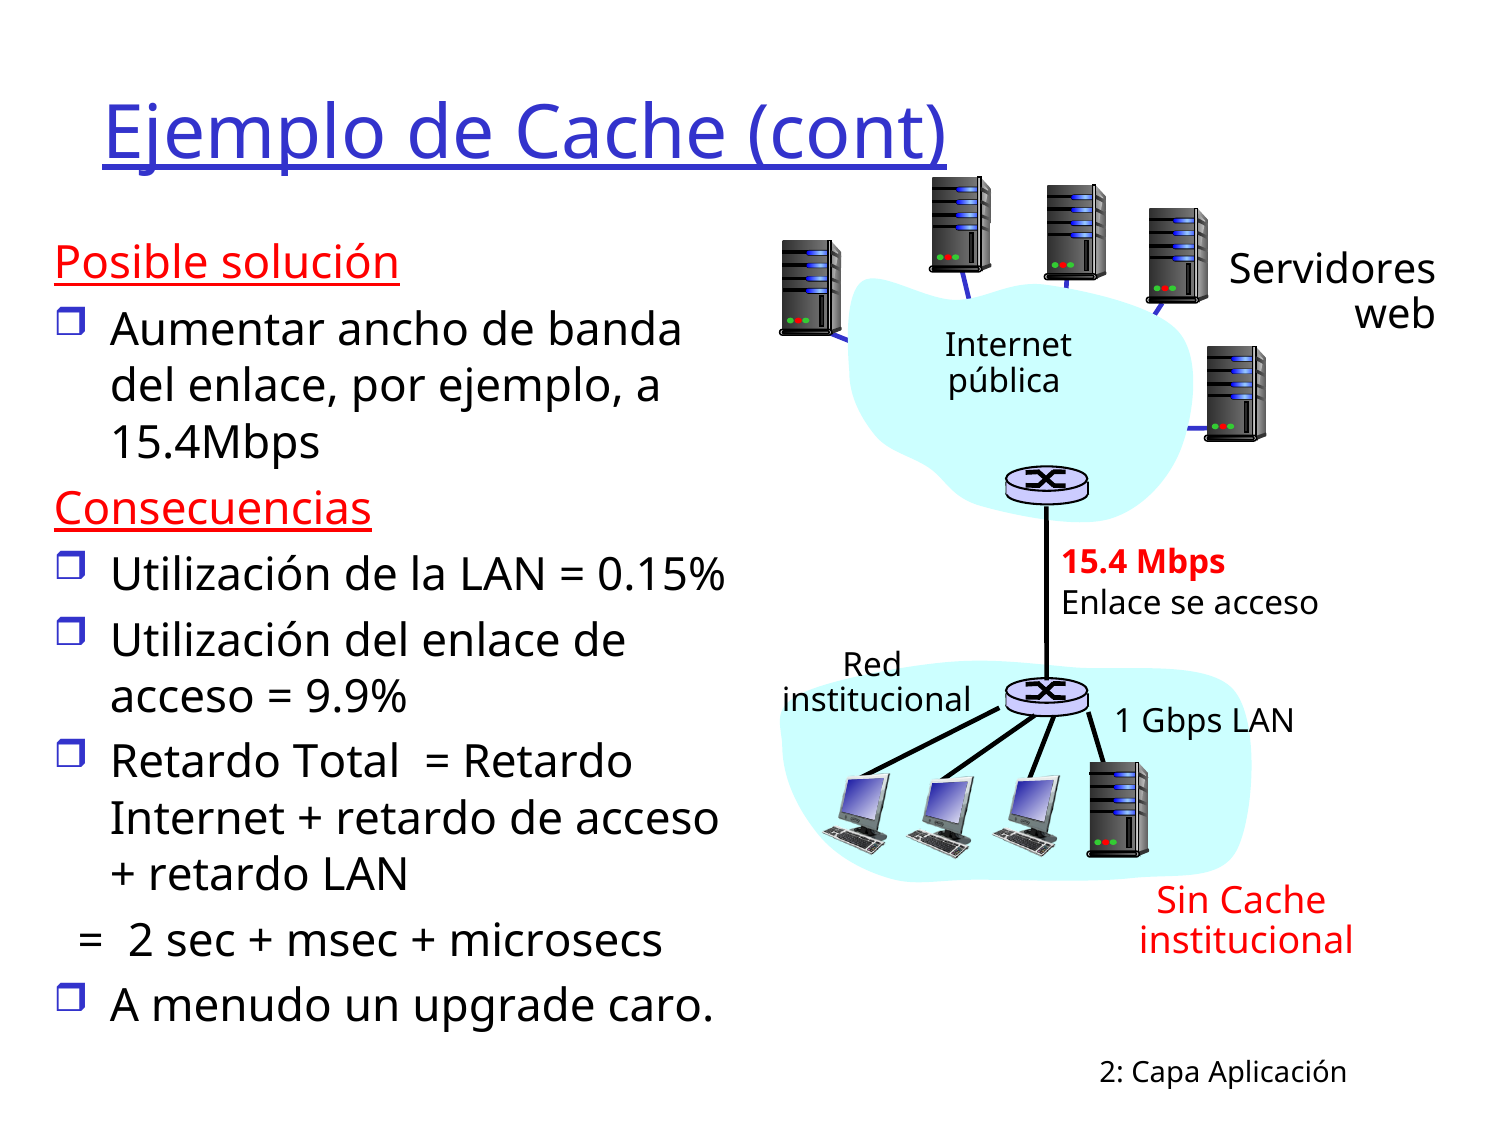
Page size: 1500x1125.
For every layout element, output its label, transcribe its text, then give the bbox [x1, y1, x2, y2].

text_box [1044, 185, 1107, 280]
text_box [847, 278, 1194, 523]
text_box Servidores web [1213, 239, 1452, 346]
text_box 15.4 Mbps Enlace se acceso [1045, 537, 1335, 629]
text_box [925, 781, 968, 824]
text_box [780, 727, 954, 817]
text_box [1204, 346, 1267, 442]
list Posible solución Aumentar ancho de banda del enlace, por ejemplo, a 15.4Mbps Consecuencias Utilización de la LAN = 0.15% Utilización del enlace de acceso = 9.9% Retardo Total = Retardo Internet + retardo de acceso + retardo LAN = 2 sec + msec + microsecs A menudo un upgrade caro. [39, 226, 769, 1059]
text_box [1011, 779, 1054, 822]
title Ejemplo de Cache (cont) [87, 37, 1363, 225]
text_box [779, 240, 842, 336]
text_box [929, 177, 992, 272]
text_box Internet pública [921, 320, 1088, 408]
text_box [849, 660, 1252, 883]
text_box [841, 778, 884, 820]
text_box [1146, 208, 1209, 303]
text_box Sin Cache institucional [1123, 873, 1370, 970]
text_box 1 Gbps LAN [1098, 696, 1311, 749]
picture [805, 769, 1062, 865]
text_box Red institucional [766, 639, 988, 727]
